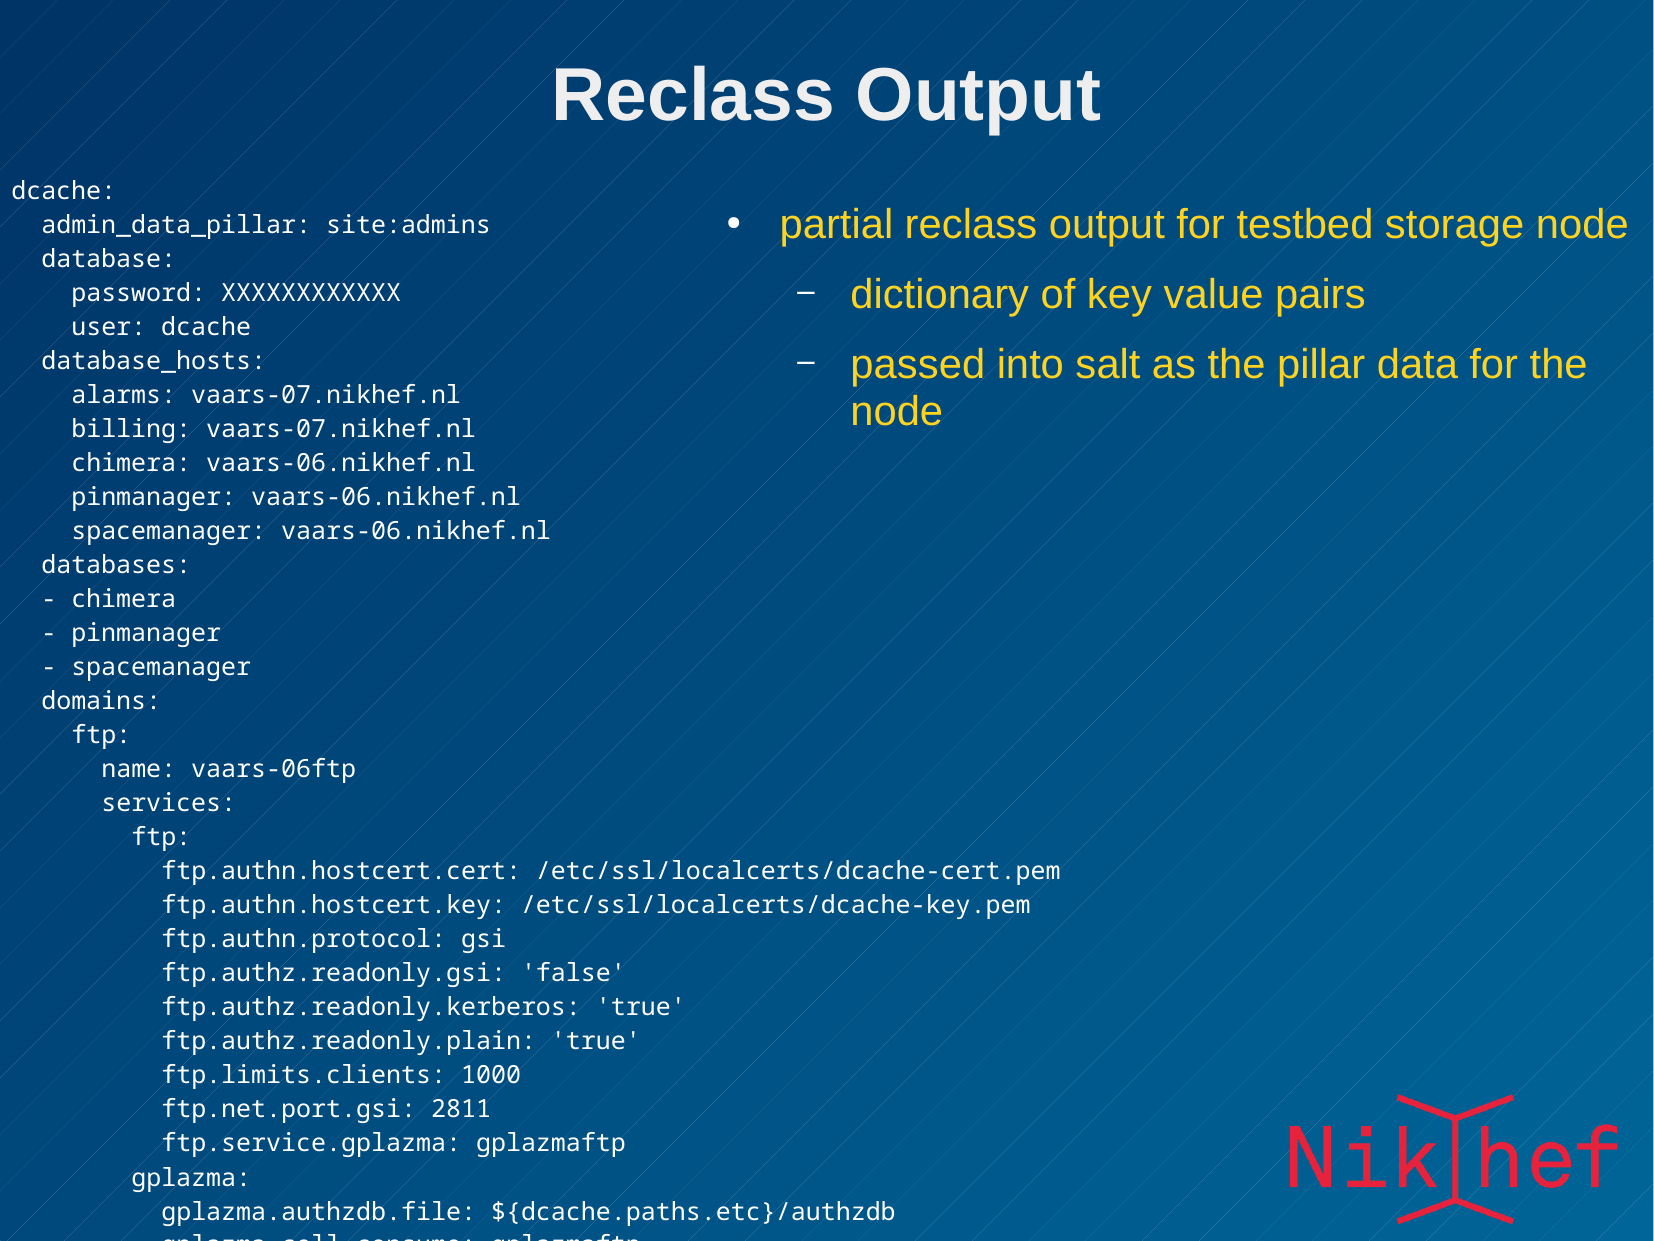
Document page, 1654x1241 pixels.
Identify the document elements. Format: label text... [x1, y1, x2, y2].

title Reclass Output [82, 0, 1571, 189]
text_box dcache: admin_data_pillar: site:admins database: password: XXXXXXXXXXXX user: dcache database_hosts: alarms: vaars-07.nikhef.nl billing: vaars-07.nikhef.nl chimera: vaars-06.nikhef.nl pinmanager: vaars-06.nikhef.nl spacemanager: vaars-06.nikhef.nl databases: - chimera - pinmanager - spacemanager domains: ftp: name: vaars-06ftp services: ftp: ftp.authn.hostcert.cert: /etc/ssl/localcerts/dcache-cert.pem ftp.authn.hostcert.key: /etc/ssl/localcerts/dcache-key.pem ftp.authn.protocol: gsi ftp.authz.readonly.gsi: 'false' ftp.authz.readonly.kerberos: 'true' ftp.authz.readonly.plain: 'true' ftp.limits.clients: 1000 ftp.net.port.gsi: 2811 ftp.service.gplazma: gplazmaftp gplazma: gplazma.authzdb.file: ${dcache.paths.etc}/authzdb gplazma.cell.consume: gplazmaftp gplazma.cell.name: gplazmaftp gplazma.configuration.file: ${dcache.paths.etc}/gplazma-xrootd.conf ... [0, 165, 1182, 1196]
list partial reclass output for testbed storage node dictionary of key value pairs passed into salt as the pillar data for the node [708, 200, 1642, 1241]
